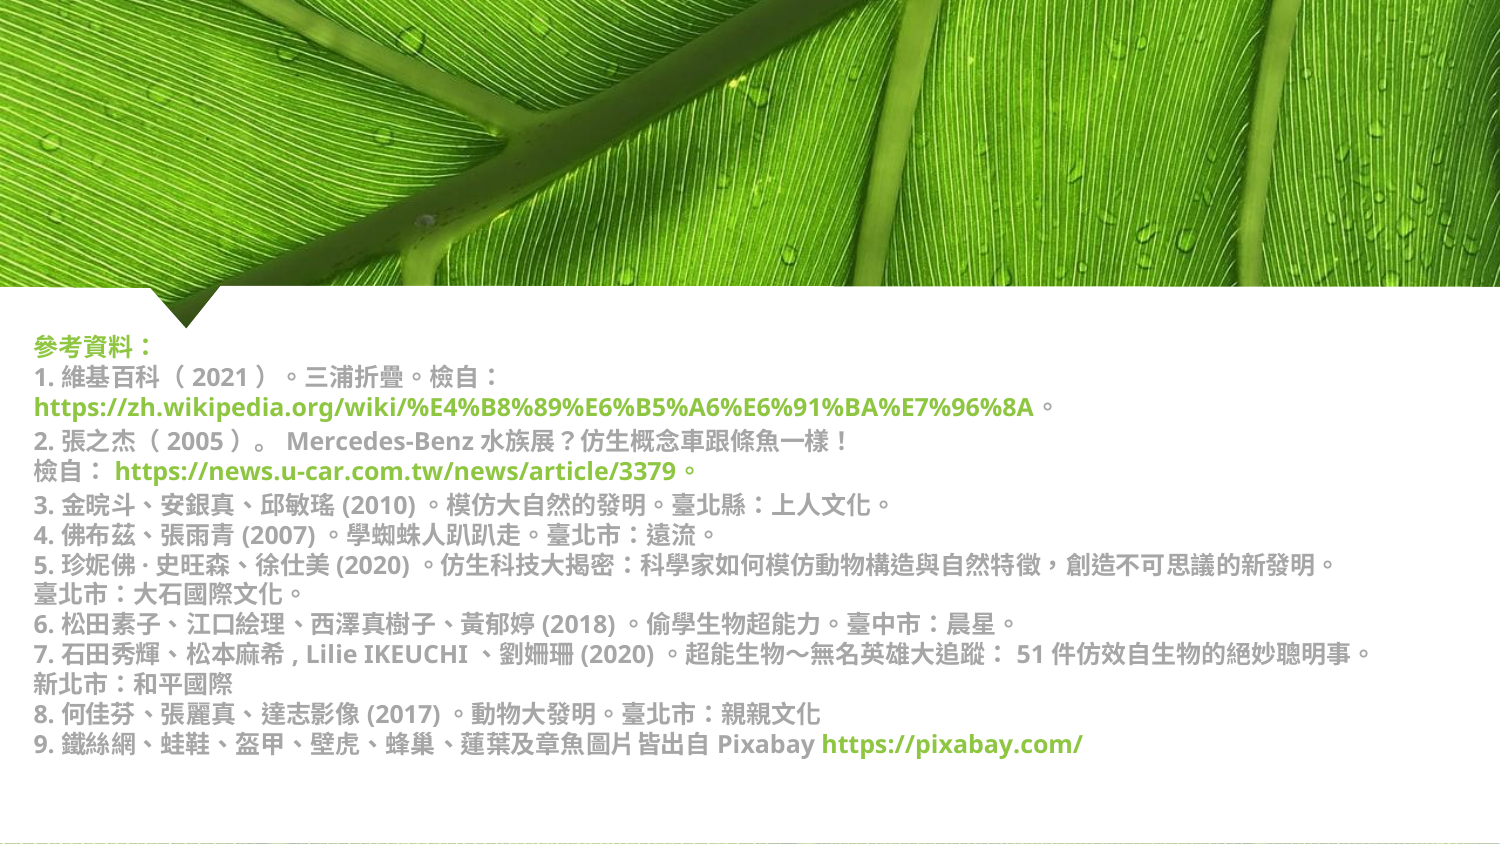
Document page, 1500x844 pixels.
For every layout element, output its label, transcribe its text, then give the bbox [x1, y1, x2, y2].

title 參考資料： 1.維基百科（2021）。三浦折疊。檢自：https://zh.wikipedia.org/wiki/%E4%B8%89%E6%B5%A6%E6%91%BA%E7%96%8A。 2.張之杰（2005）。Mercedes-Benz水族展？仿生概念車跟條魚一樣！ 檢自：https://news.u-car.com.tw/news/article/3379。 3.金晥斗、安銀真、邱敏瑤(2010)。模仿大自然的發明。臺北縣：上人文化。 4.佛布茲、張雨青(2007)。學蜘蛛人趴趴走。臺北市：遠流。 5.珍妮佛·史旺森、徐仕美(2020)。仿生科技大揭密：科學家如何模仿動物構造與自然特徵，創造不可思議的新發明。臺北市：大石國際文化。 6.松田素子、江口絵理、西澤真樹子、黃郁婷(2018)。偷學生物超能力。臺中市：晨星。 7.石田秀輝、松本麻希, Lilie IKEUCHI、劉姍珊(2020)。超能生物～無名英雄大追蹤：51件仿效自生物的絕妙聰明事。新北市：和平國際 8.何佳芬、張麗真、達志影像(2017)。動物大發明。臺北市：親親文化 9.鐵絲網、蛙鞋、盔甲、壁虎、蜂巢、蓮葉及章魚圖片皆出自Pixabay https://pixabay.com/ [18, 316, 1368, 507]
